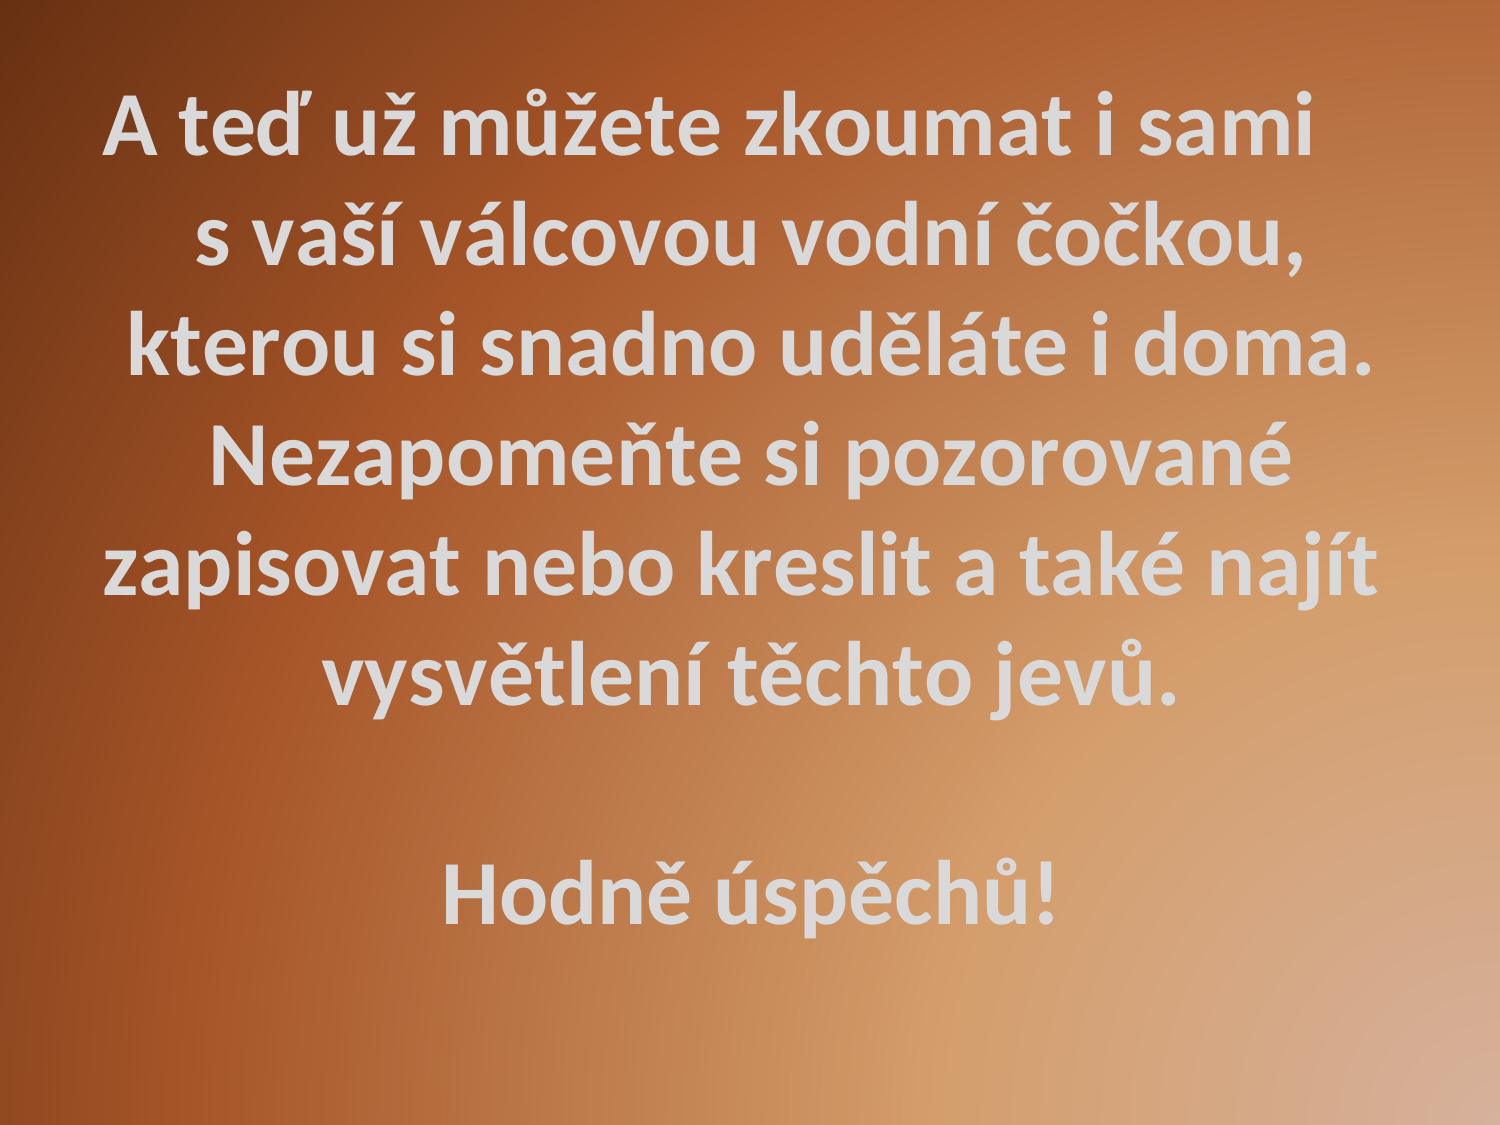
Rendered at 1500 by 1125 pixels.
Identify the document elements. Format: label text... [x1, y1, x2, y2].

picture [0, 0, 1500, 1125]
title A teď už můžete zkoumat i sami s vaší válcovou vodní čočkou, kterou si snadno uděláte i doma. Nezapomeňte si pozorované zapisovat nebo kreslit a také najít vysvětlení těchto jevů. Hodně úspěchů! [76, 56, 1427, 951]
